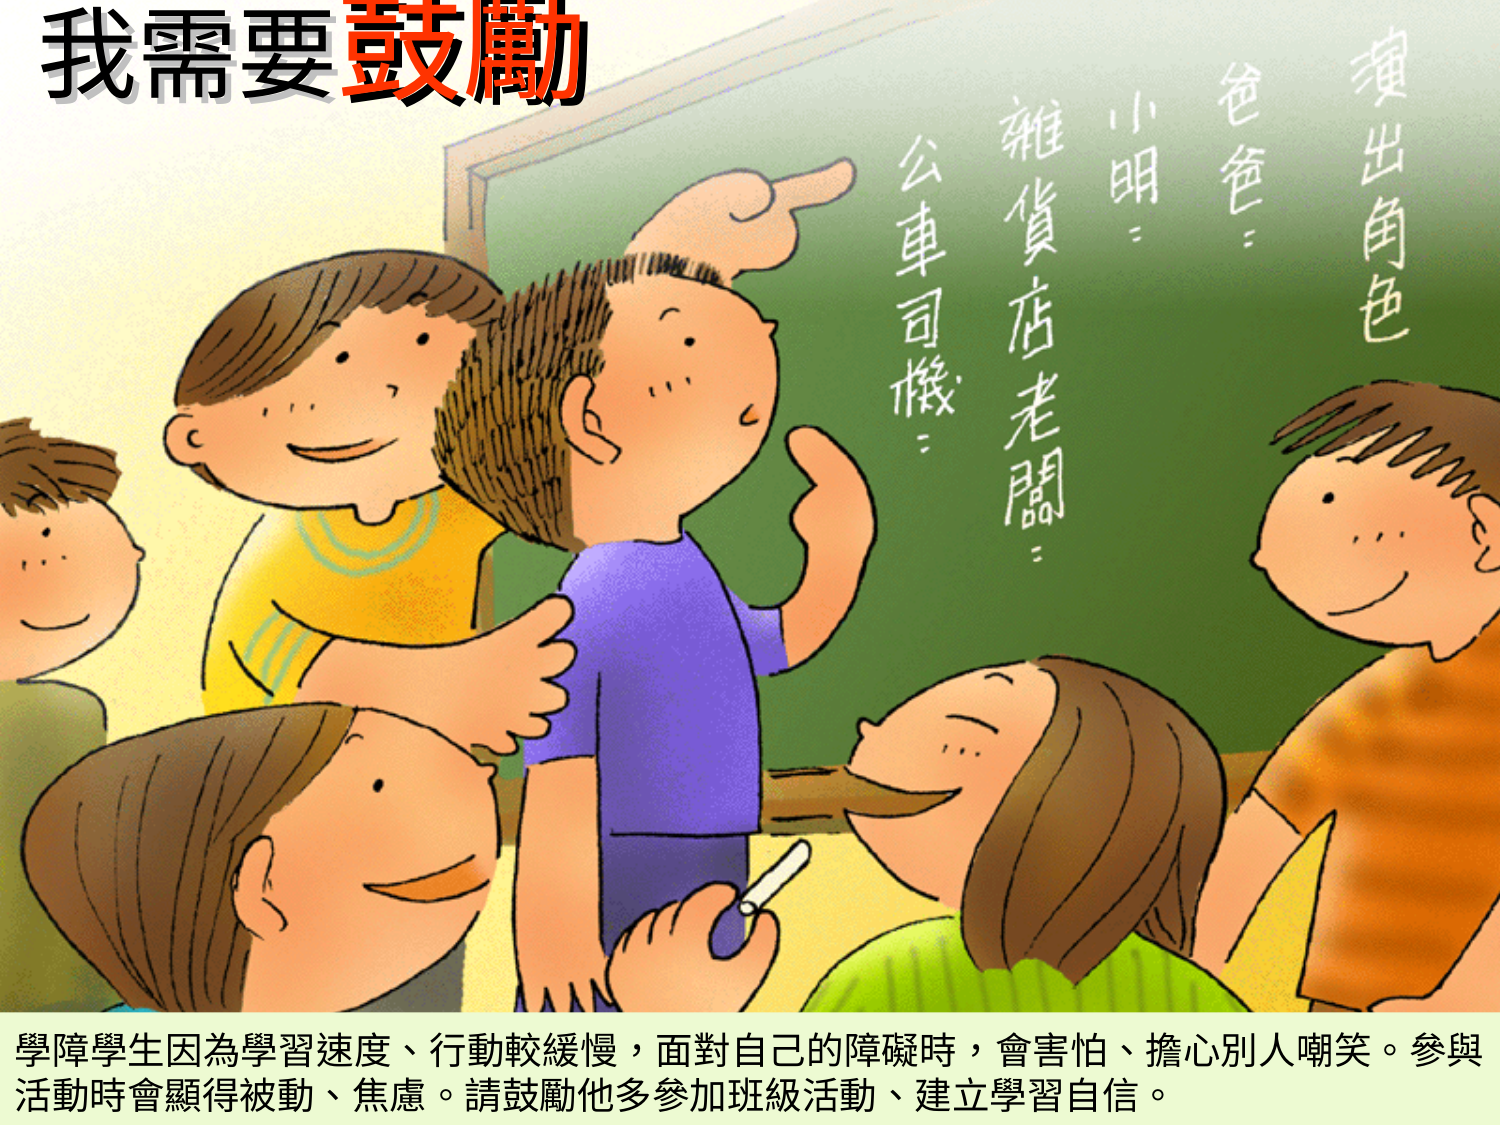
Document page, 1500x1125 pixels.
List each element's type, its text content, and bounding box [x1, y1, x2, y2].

title 我需要鼓勵 [0, 0, 625, 125]
picture [0, 0, 1500, 1012]
subtitle 學障學生因為學習速度、行動較緩慢，面對自己的障礙時，會害怕、擔心別人嘲笑。參與活動時會顯得被動、焦慮。請鼓勵他多參加班級活動、建立學習自信。 [0, 1012, 1500, 1125]
